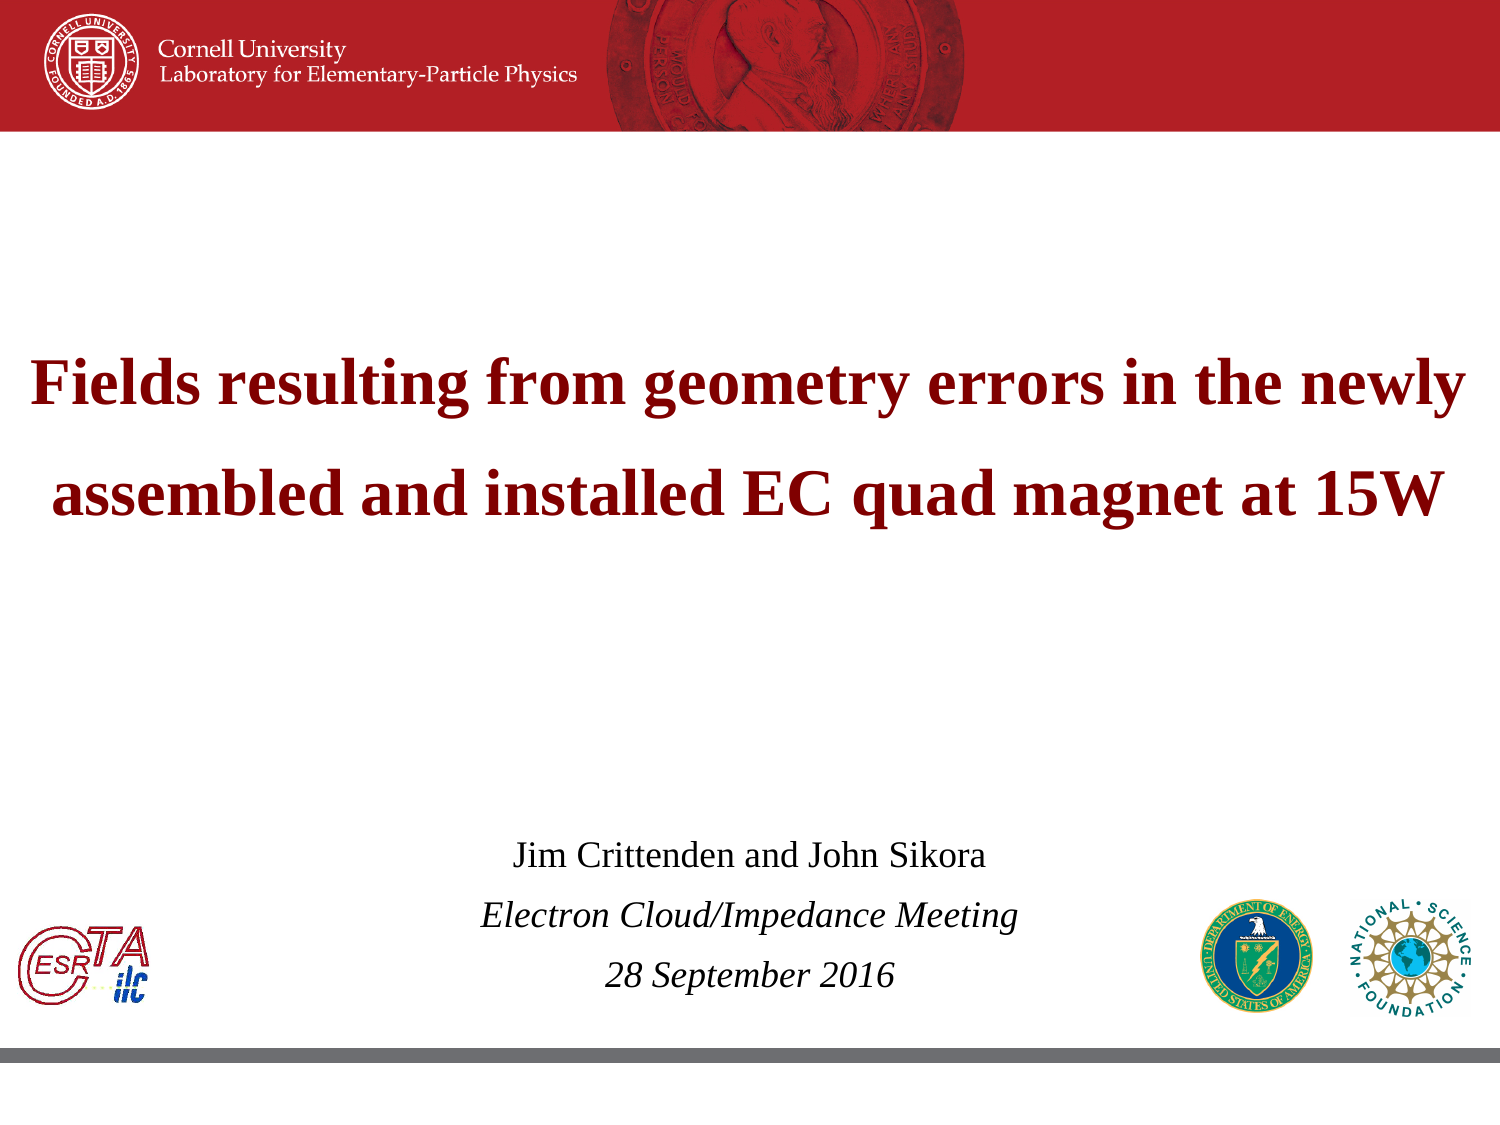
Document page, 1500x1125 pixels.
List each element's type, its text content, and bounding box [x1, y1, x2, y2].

picture [1200, 899, 1313, 1013]
subtitle Jim Crittenden and John Sikora Electron Cloud/Impedance Meeting 28 September 2016 [300, 825, 1201, 1002]
picture [1350, 899, 1471, 1017]
picture [0, 0, 1500, 132]
title Fields resulting from geometry errors in the newly assembled and installed EC quad magnet at 15W [0, 267, 1500, 571]
picture [8, 899, 151, 1036]
